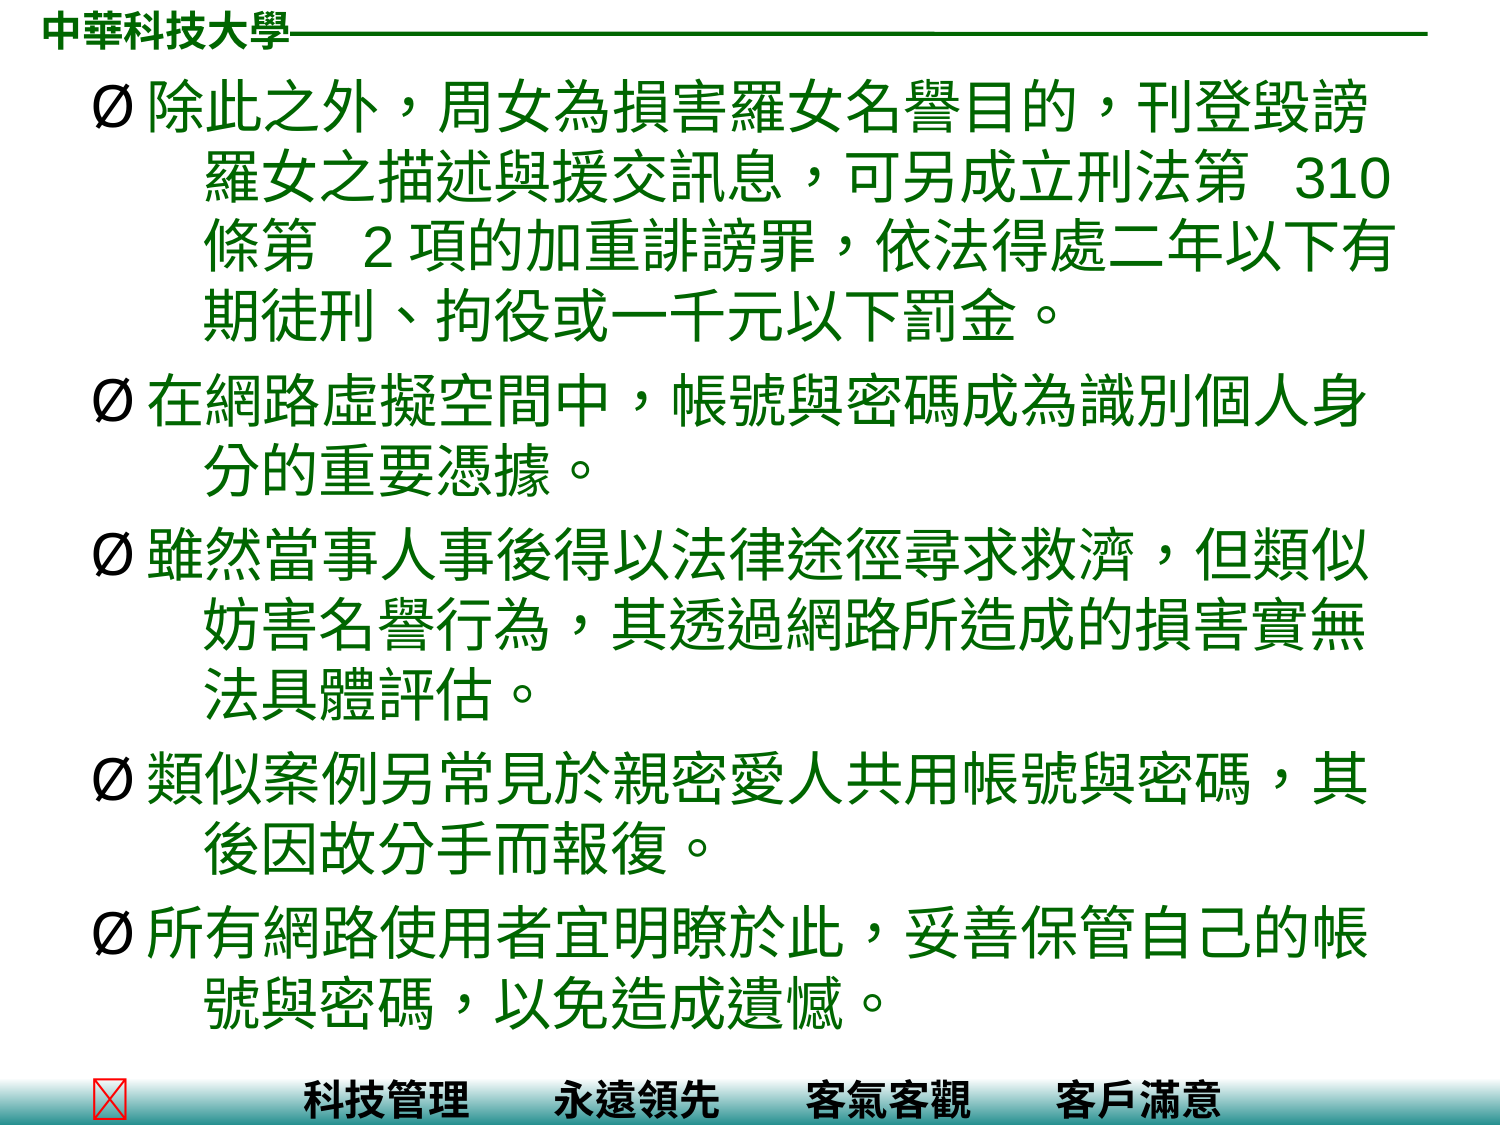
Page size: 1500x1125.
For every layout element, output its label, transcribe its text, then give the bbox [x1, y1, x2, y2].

list 除此之外，周女為損害羅女名譽目的，刊登毀謗羅女之描述與援交訊息，可另成立刑法第 310條第 2項的加重誹謗罪，依法得處二年以下有期徒刑、拘役或一千元以下罰金。 在網路虛擬空間中，帳號與密碼成為識別個人身分的重要憑據。 雖然當事人事後得以法律途徑尋求救濟，但類似妨害名譽行為，其透過網路所造成的損害實無法具體評估。 類似案例另常見於親密愛人共用帳號與密碼，其後因故分手而報復。 所有網路使用者宜明瞭於此，妥善保管自己的帳號與密碼，以免造成遺憾。 [75, 62, 1426, 1075]
